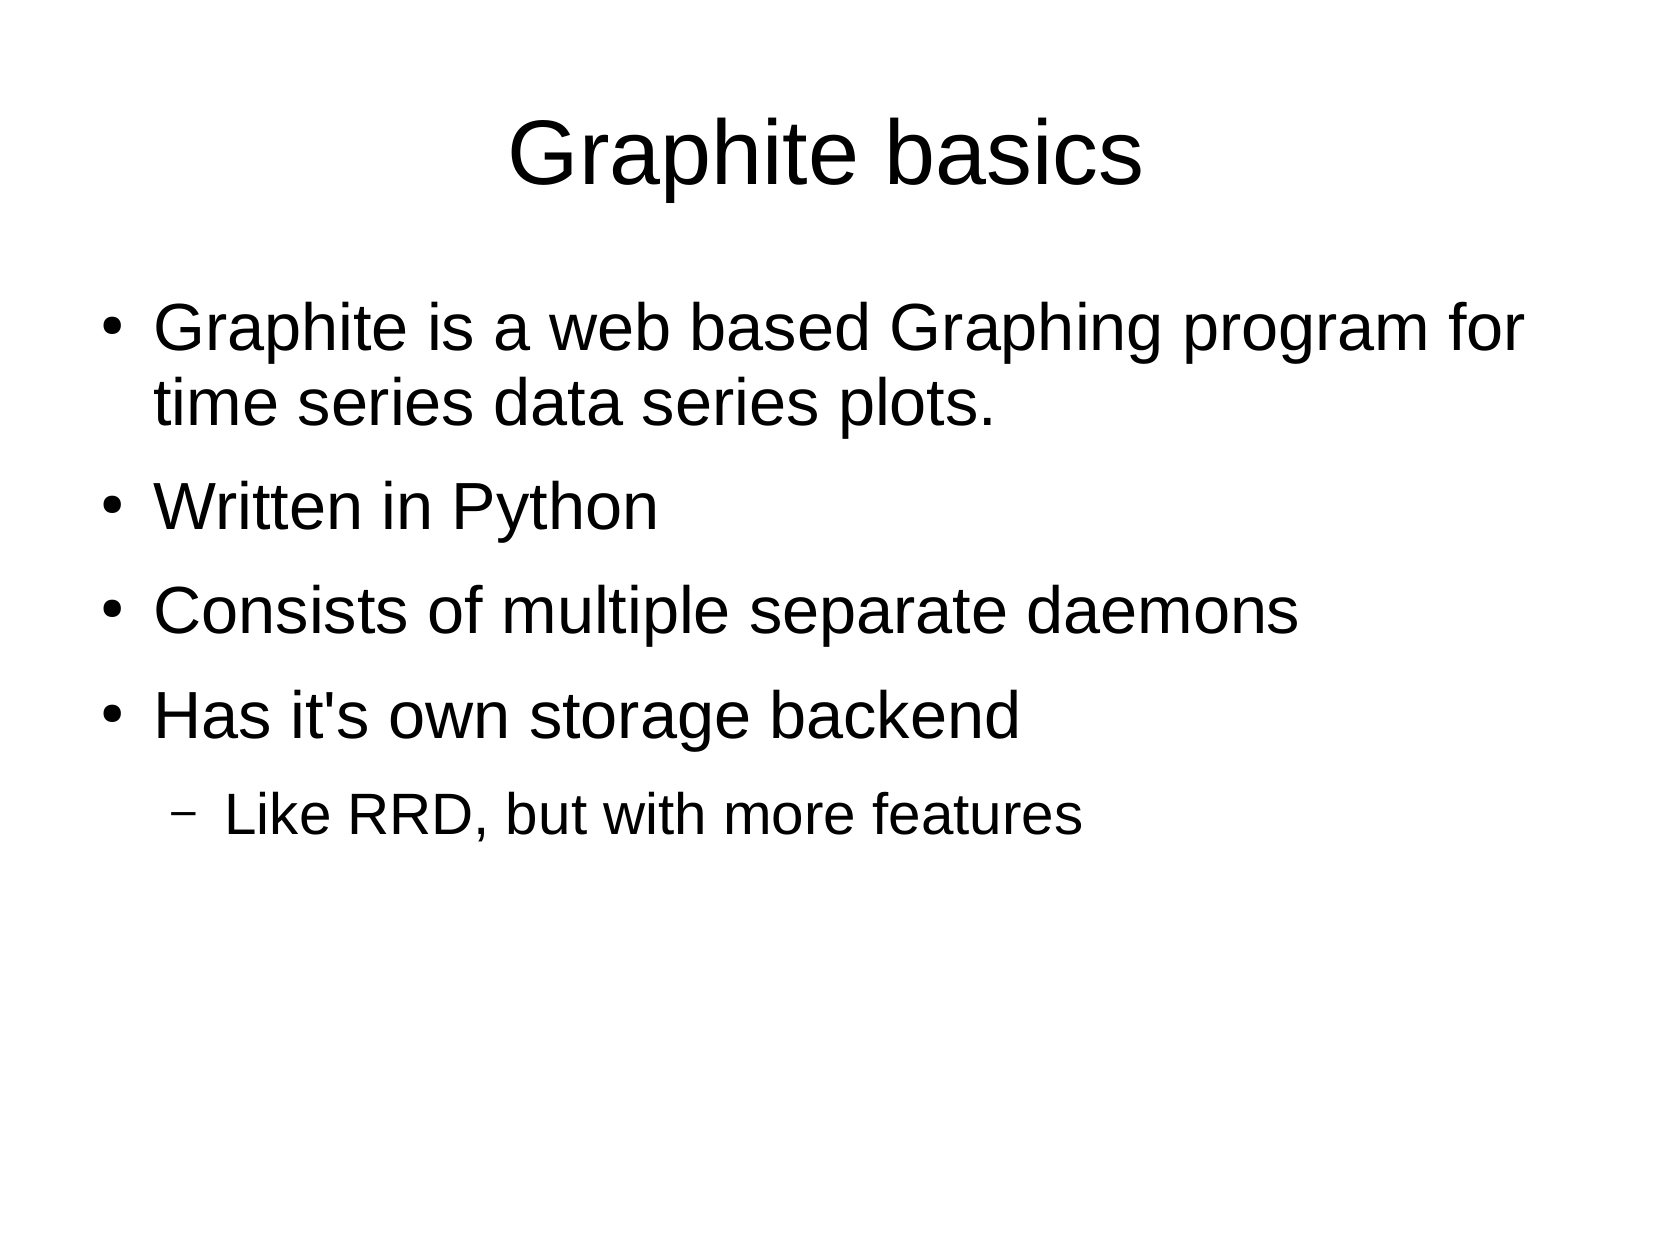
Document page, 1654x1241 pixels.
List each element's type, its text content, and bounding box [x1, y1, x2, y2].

list Graphite is a web based Graphing program for time series data series plots. Written in Python Consists of multiple separate daemons Has it's own storage backend Like RRD, but with more features [82, 290, 1538, 1010]
title Graphite basics [82, 49, 1571, 257]
